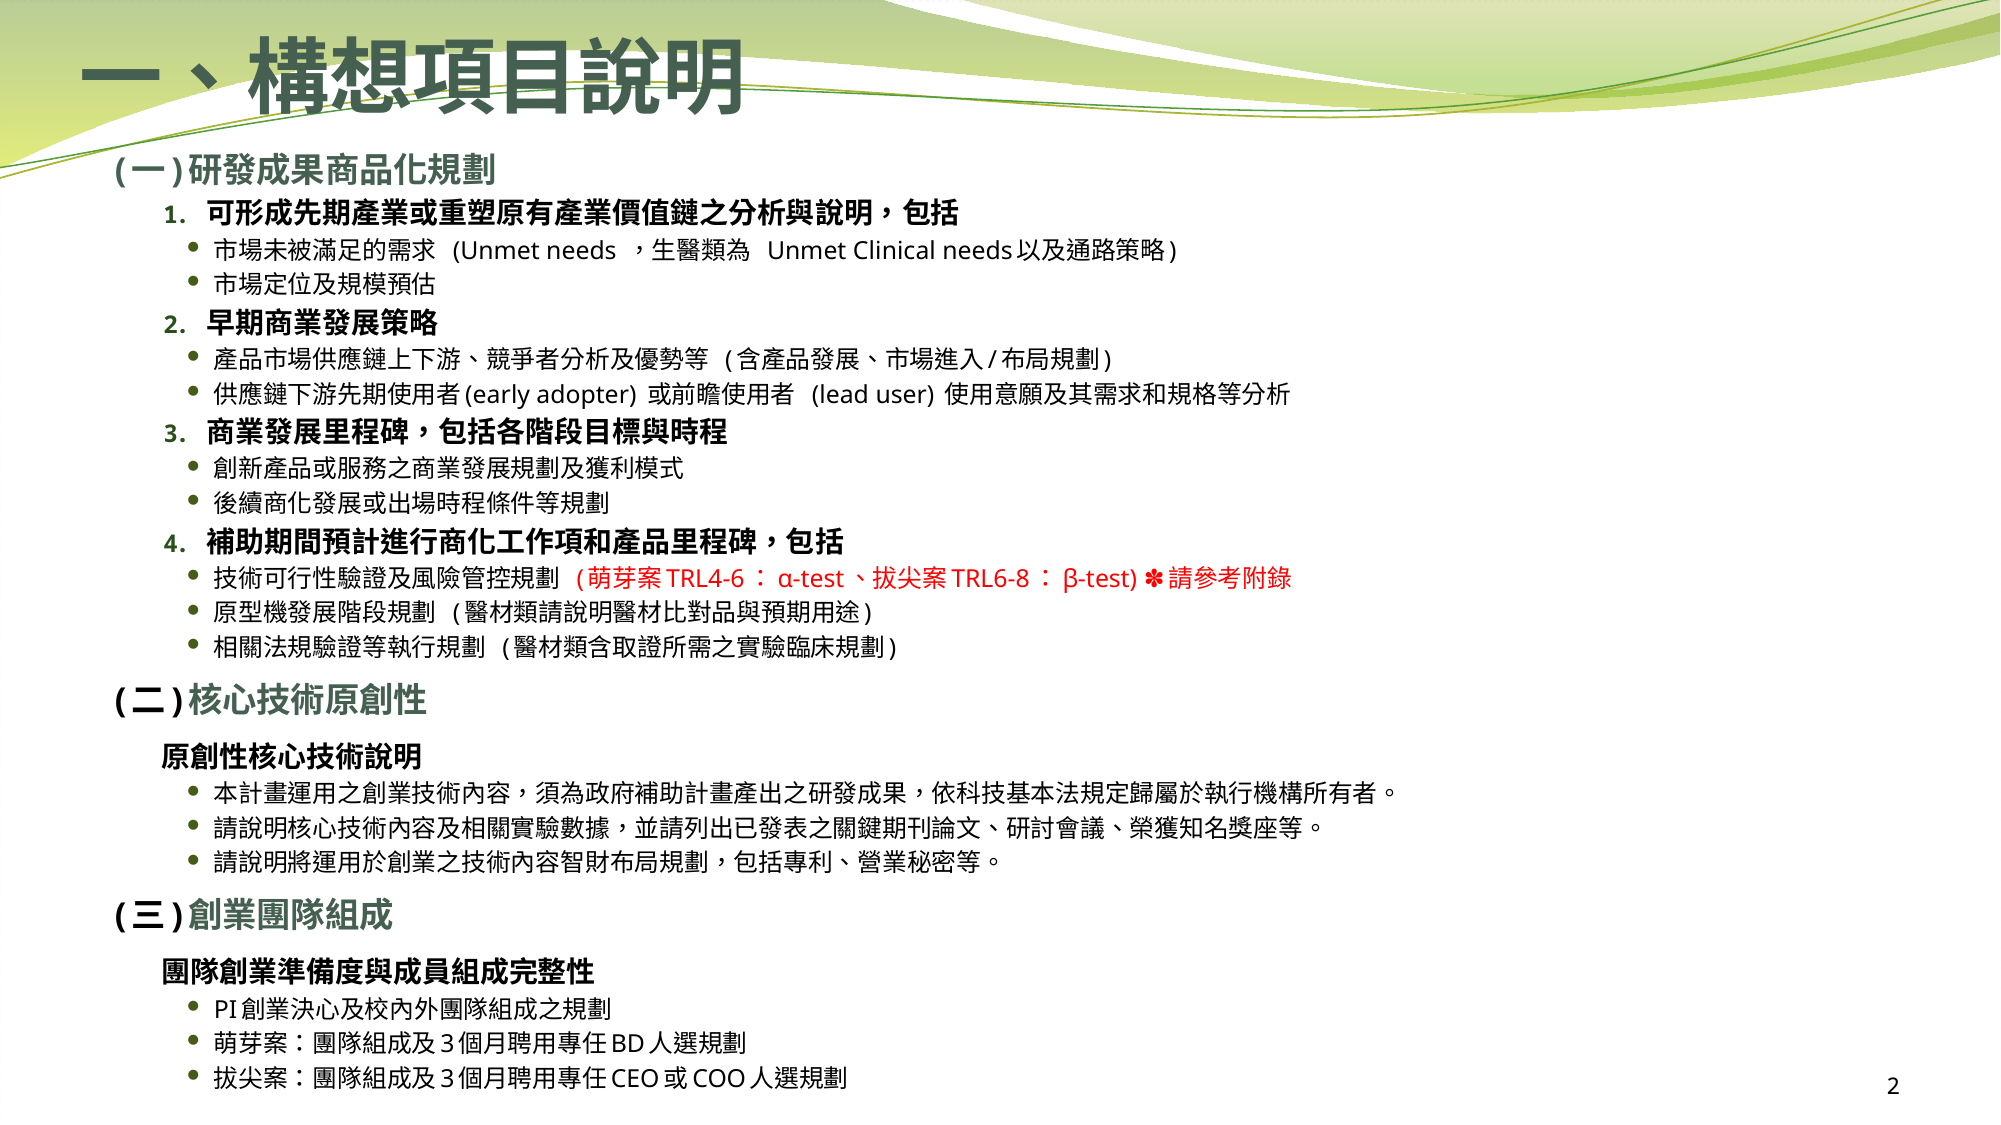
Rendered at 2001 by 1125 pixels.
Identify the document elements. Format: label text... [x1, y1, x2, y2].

slide_number <編號> [1733, 1042, 1900, 1103]
title 一、構想項目說明 [79, 0, 1880, 141]
list (一)研發成果商品化規劃 可形成先期產業或重塑原有產業價值鏈之分析與說明，包括 市場未被滿足的需求 (Unmet needs ，生醫類為 Unmet Clinical needs以及通路策略) 市場定位及規模預估 早期商業發展策略 產品市場供應鏈上下游、競爭者分析及優勢等 (含產品發展、市場進入/布局規劃) 供應鏈下游先期使用者(early adopter) 或前瞻使用者 (lead user) 使用意願及其需求和規格等分析 商業發展里程碑，包括各階段目標與時程 創新產品或服務之商業發展規劃及獲利模式 後續商化發展或出場時程條件等規劃 補助期間預計進行商化工作項和產品里程碑，包括 技術可行性驗證及風險管控規劃 (萌芽案TRL4-6：α-test、拔尖案TRL6-8：β-test) ✽請參考附錄 原型機發展階段規劃 (醫材類請說明醫材比對品與預期用途) 相關法規驗證等執行規劃 (醫材類含取證所需之實驗臨床規劃) (二)核心技術原創性 原創性核心技術說明 本計畫運用之創業技術內容，須為政府補助計畫產出之研發成果，依科技基本法規定歸屬於執行機構所有者。 請說明核心技術內容及相關實驗數據，並請列出已發表之關鍵期刊論文、研討會議、榮獲知名獎座等。 請說明將運用於創業之技術內容智財布局規劃，包括專利、營業秘密等。 (三)創業團隊組成 團隊創業準備度與成員組成完整性 PI創業決心及校內外團隊組成之規劃 萌芽案：團隊組成及3個月聘用專任BD人選規劃 拔尖案：團隊組成及3個月聘用專任CEO或COO人選規劃 [99, 140, 1983, 1103]
